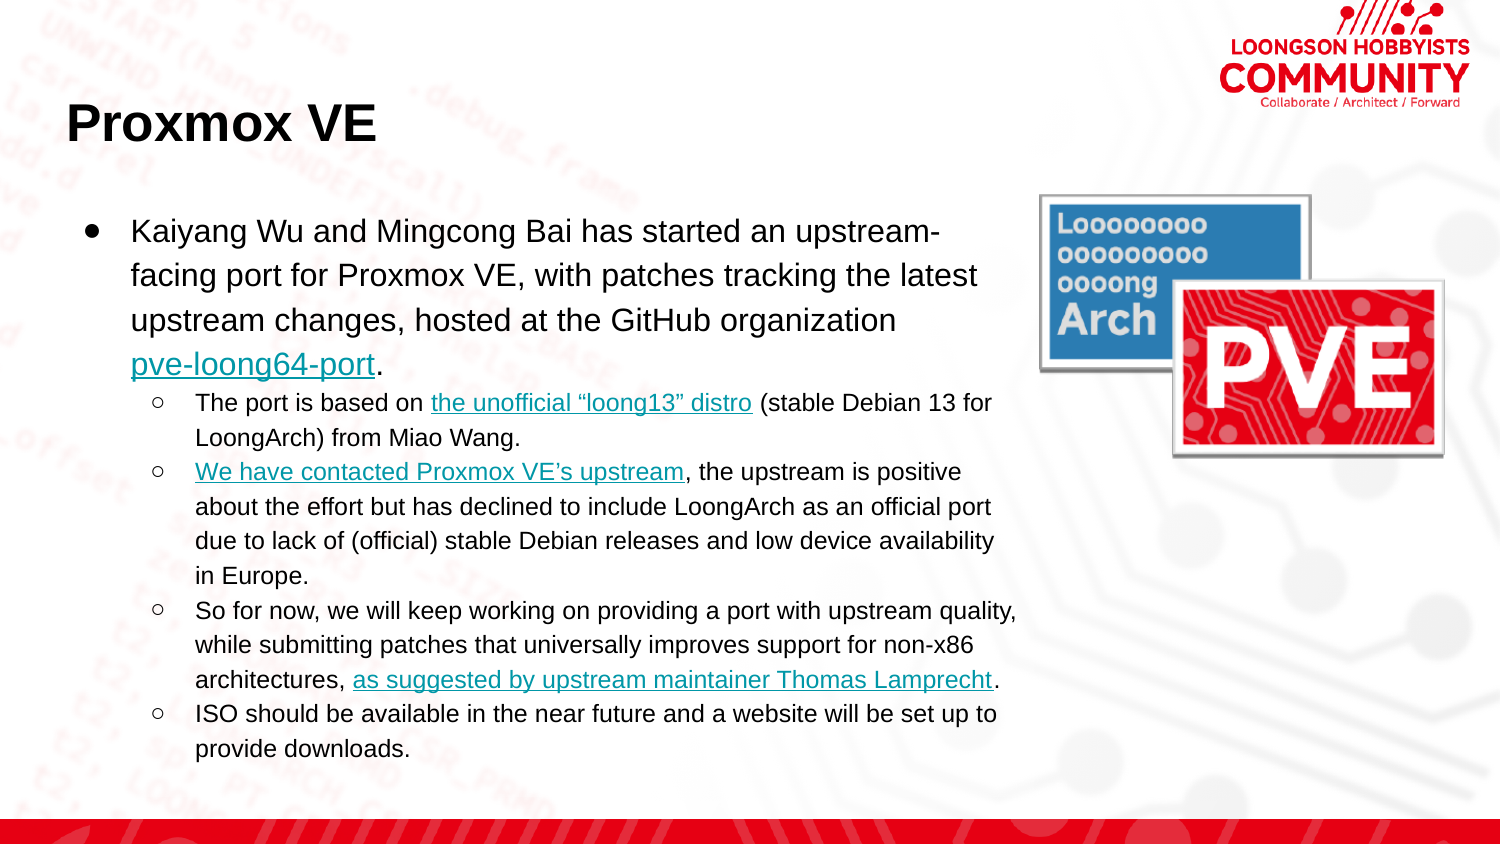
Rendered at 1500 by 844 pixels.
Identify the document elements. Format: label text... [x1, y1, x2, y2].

picture [0, 0, 1500, 844]
title Proxmox VE [51, 72, 1449, 167]
list Kaiyang Wu and Mingcong Bai has started an upstream-facing port for Proxmox VE, with patches tracking the latest upstream changes, hosted at the GitHub organization pve-loong64-port. The port is based on the unofficial “loong13” distro (stable Debian 13 for LoongArch) from Miao Wang. We have contacted Proxmox VE’s upstream, the upstream is positive about the effort but has declined to include LoongArch as an official port due to lack of (official) stable Debian releases and low device availability in Europe. So for now, we will keep working on providing a port with upstream quality, while submitting patches that universally improves support for non-x86 architectures, as suggested by upstream maintainer Thomas Lamprecht. ISO should be available in the near future and a website will be set up to provide downloads. [51, 189, 1035, 797]
